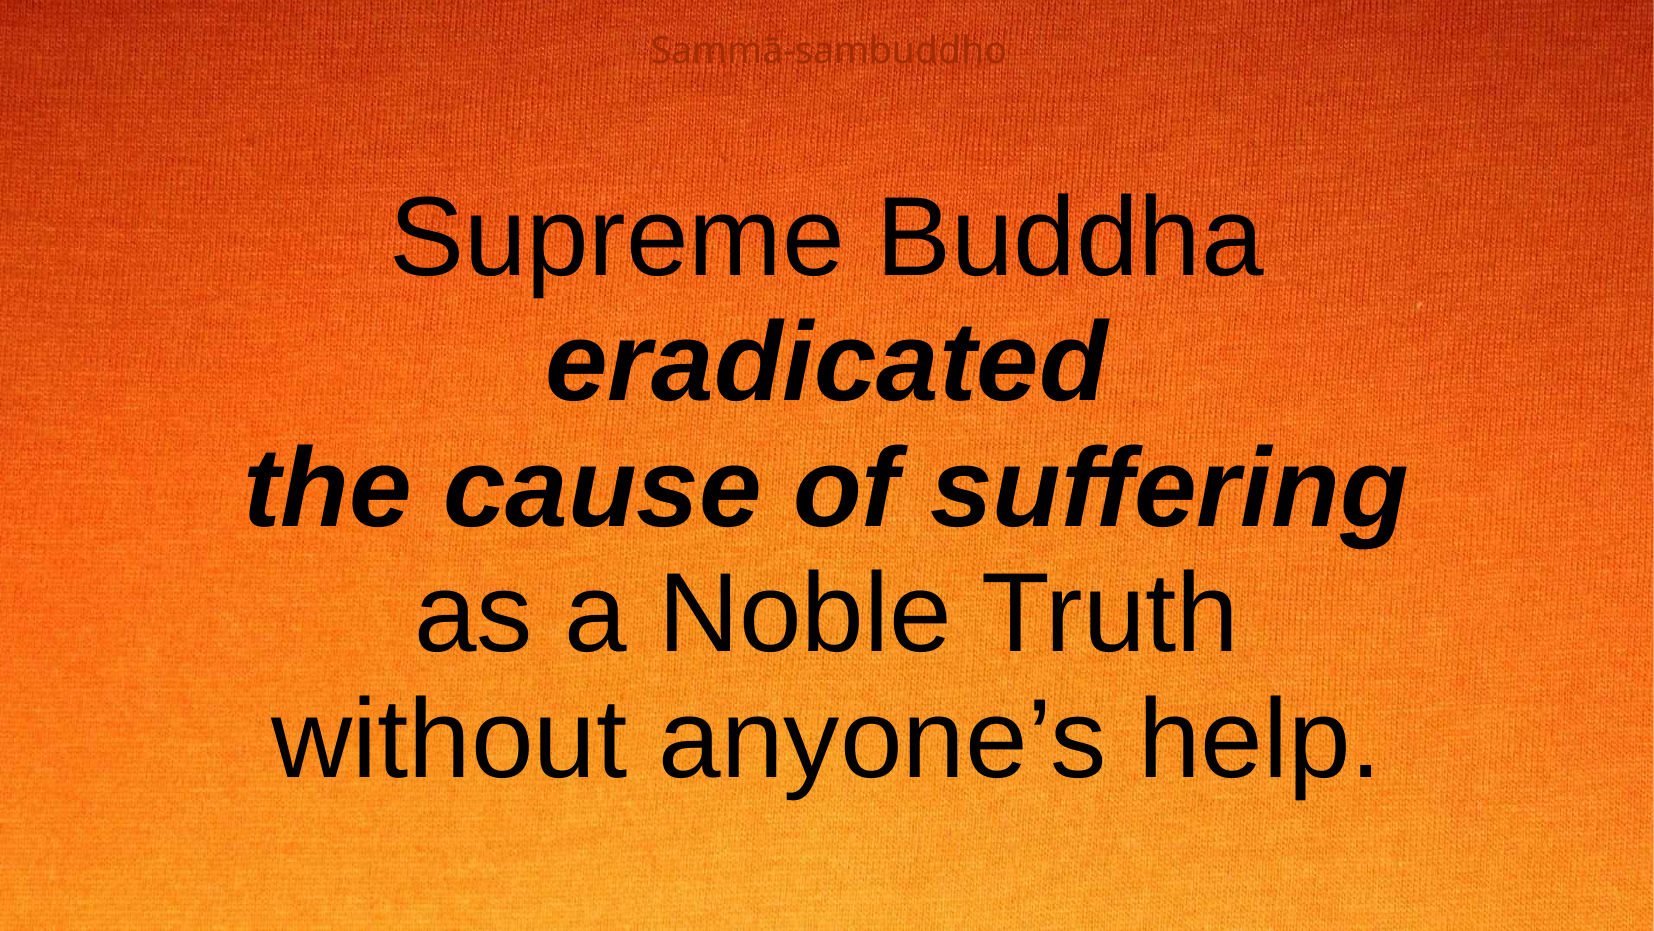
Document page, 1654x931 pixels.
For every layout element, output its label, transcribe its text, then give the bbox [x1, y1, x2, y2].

text_box Sammā-sambuddho [1, 16, 1654, 77]
picture [0, 0, 1654, 931]
subtitle Supreme Buddha eradicated the cause of suffering as a Noble Truth without anyone’s help. [82, 173, 1571, 802]
